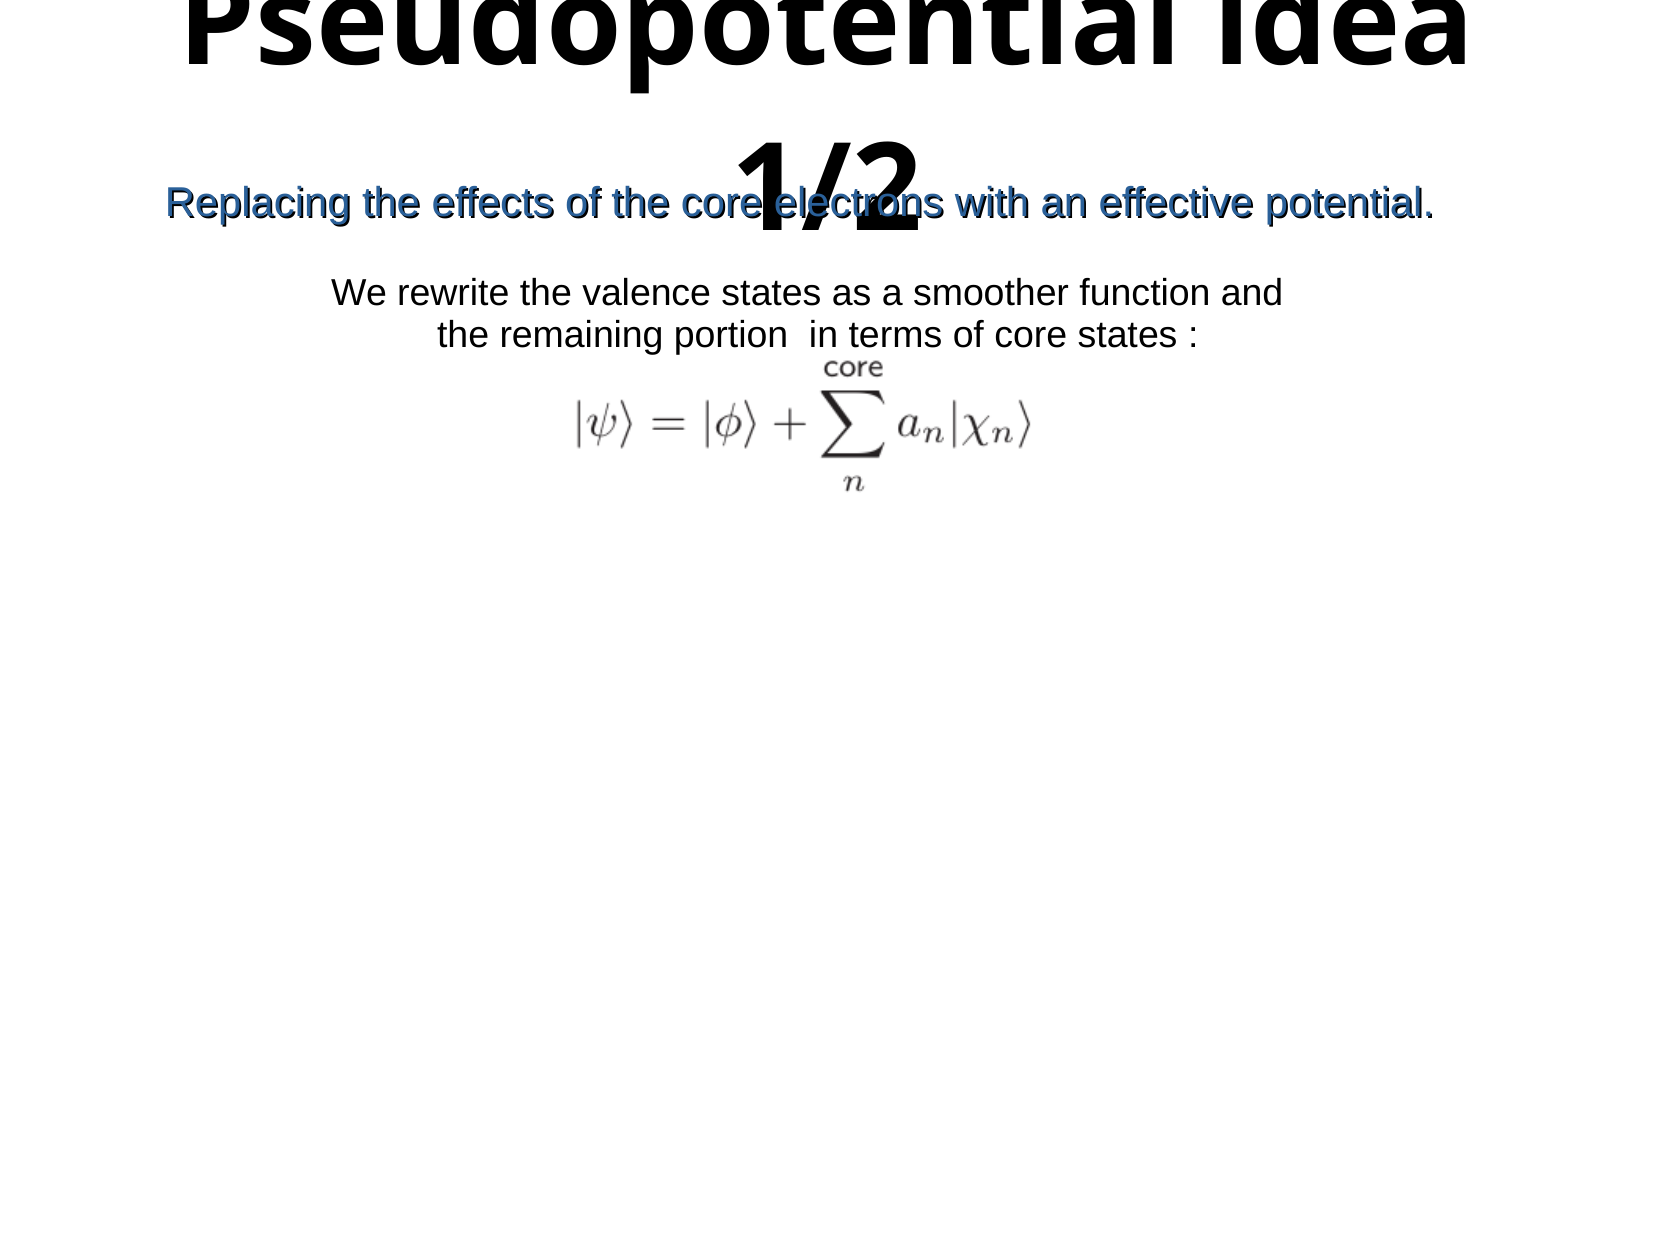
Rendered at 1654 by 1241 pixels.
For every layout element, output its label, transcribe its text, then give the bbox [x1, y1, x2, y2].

title Pseudopotential idea 1/2 [82, 0, 1571, 204]
picture [535, 363, 1096, 511]
text_box We rewrite the valence states as a smoother function and the remaining portion in terms of core states : [151, 264, 1486, 363]
text_box Replacing the effects of the core electrons with an effective potential. [150, 171, 1501, 241]
